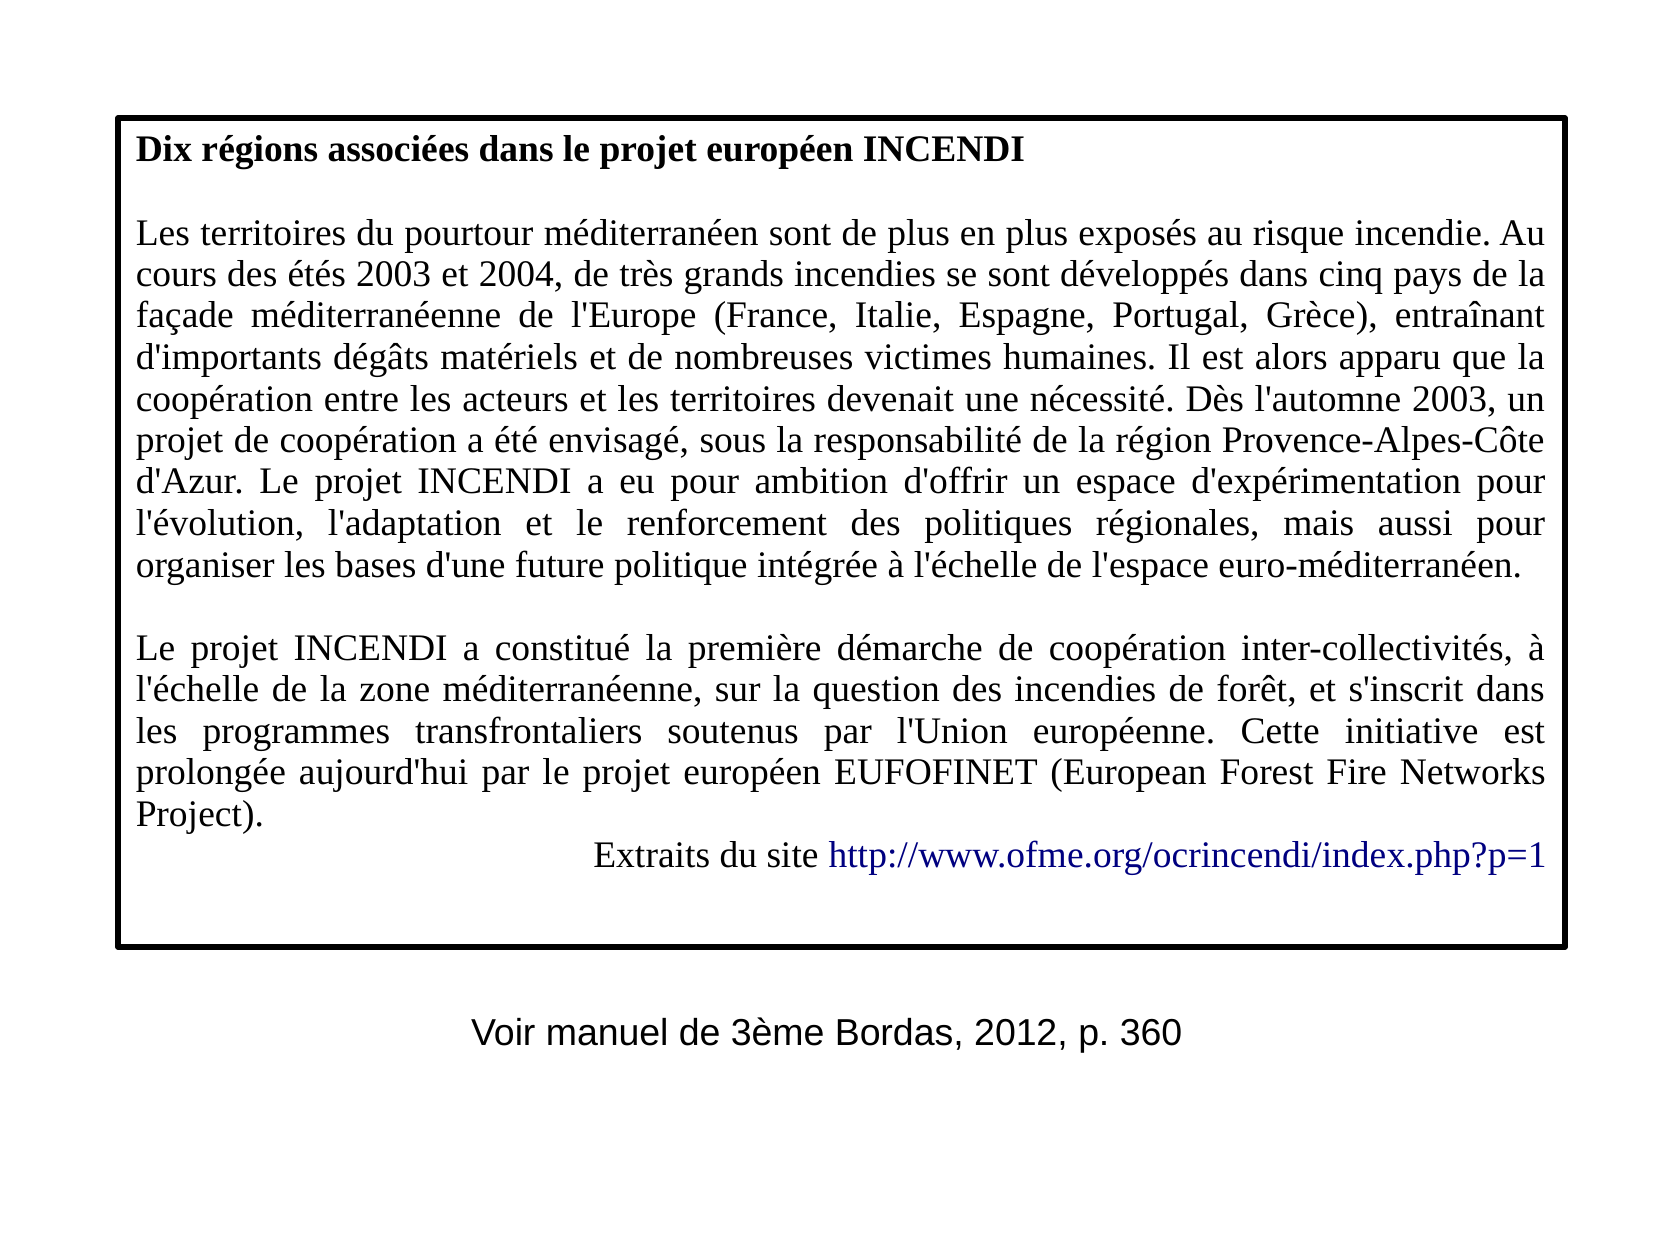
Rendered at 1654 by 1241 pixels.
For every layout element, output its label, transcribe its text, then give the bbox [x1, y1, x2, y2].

text_box Voir manuel de 3ème Bordas, 2012, p. 360 [147, 1003, 1506, 1061]
text_box Dix régions associées dans le projet européen INCENDI Les territoires du pourtour méditerranéen sont de plus en plus exposés au risque incendie. Au cours des étés 2003 et 2004, de très grands incendies se sont développés dans cinq pays de la façade méditerranéenne de l'Europe (France, Italie, Espagne, Portugal, Grèce), entraînant d'importants dégâts matériels et de nombreuses victimes humaines. Il est alors apparu que la coopération entre les acteurs et les territoires devenait une nécessité. Dès l'automne 2003, un projet de coopération a été envisagé, sous la responsabilité de la région Provence-Alpes-Côte d'Azur. Le projet INCENDI a eu pour ambition d'offrir un espace d'expérimentation pour l'évolution, l'adaptation et le renforcement des politiques régionales, mais aussi pour organiser les bases d'une future politique intégrée à l'échelle de l'espace euro-méditerranéen. Le projet INCENDI a constitué la première démarche de coopération inter-collectivités, à l'échelle de la zone méditerranéenne, sur la question des incendies de forêt, et s'inscrit dans les programmes transfrontaliers soutenus par l'Union européenne. Cette initiative est prolongée aujourd'hui par le projet européen EUFOFINET (European Forest Fire Networks Project). Extraits du site http://www.ofme.org/ocrincendi/index.php?p=1 [118, 118, 1565, 947]
